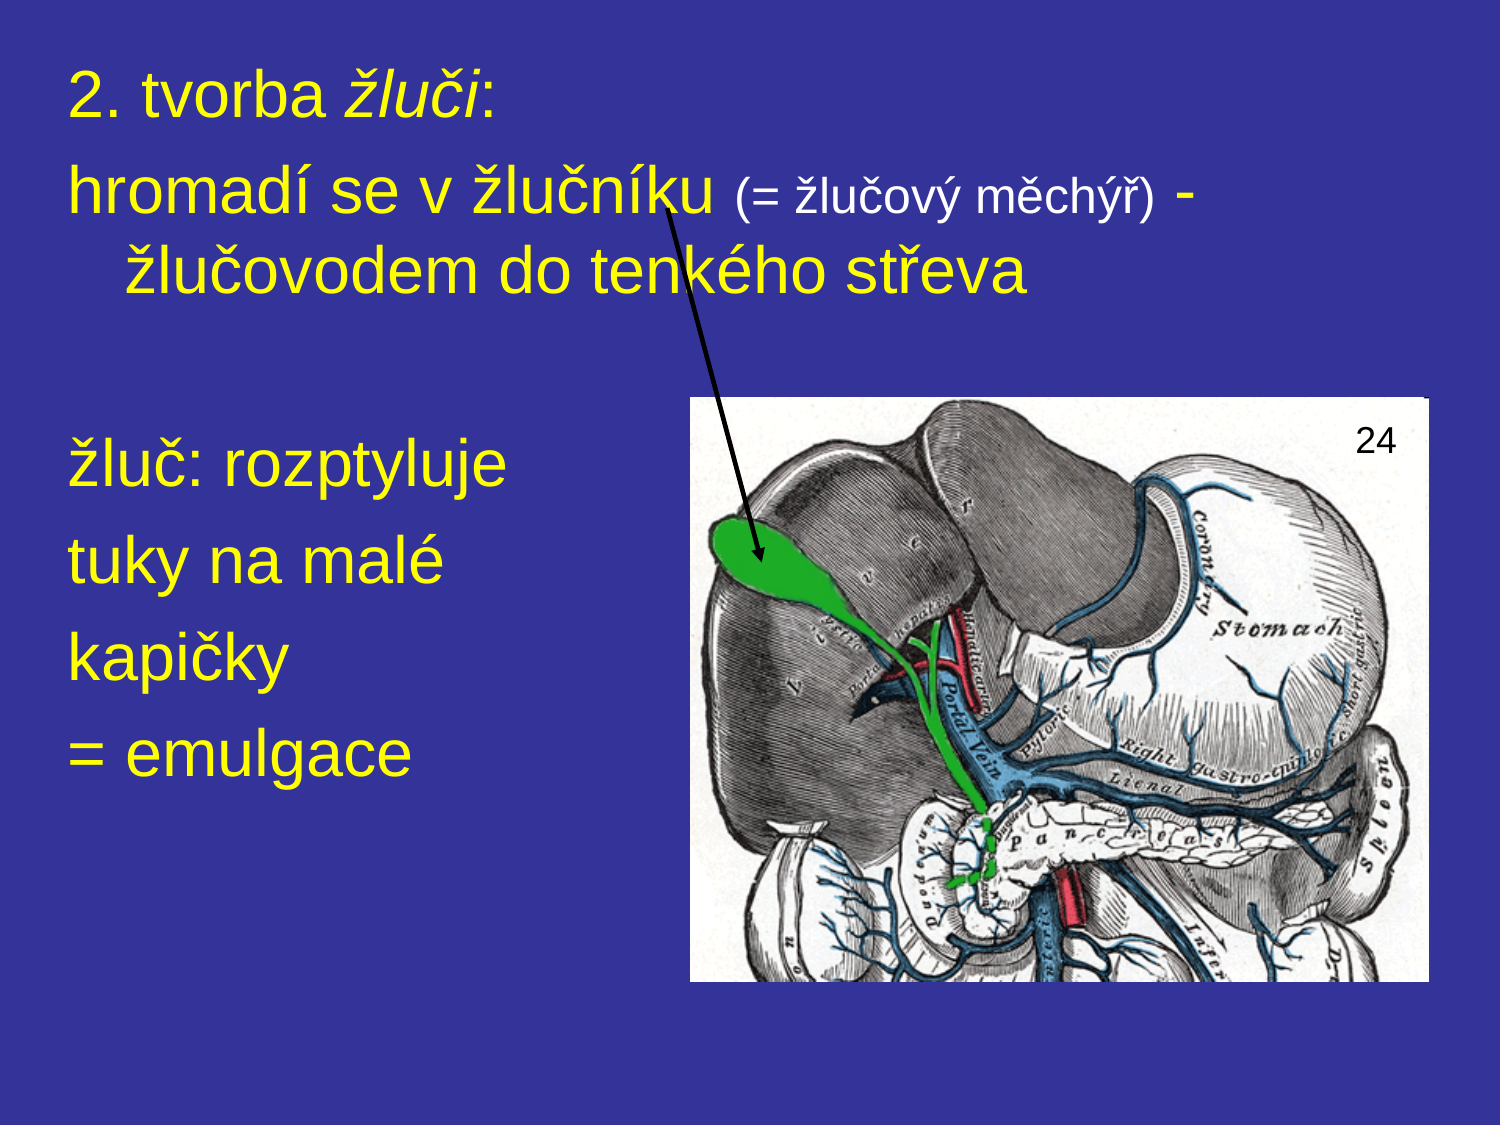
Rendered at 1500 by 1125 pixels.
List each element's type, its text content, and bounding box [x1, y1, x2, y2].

text_box 2. tvorba žluči: hromadí se v žlučníku (= žlučový měchýř) - žlučovodem do tenkého střeva žluč: rozptyluje tuky na malé kapičky = emulgace [53, 42, 1459, 1005]
picture [690, 397, 1429, 982]
text_box 24 [1340, 408, 1500, 470]
